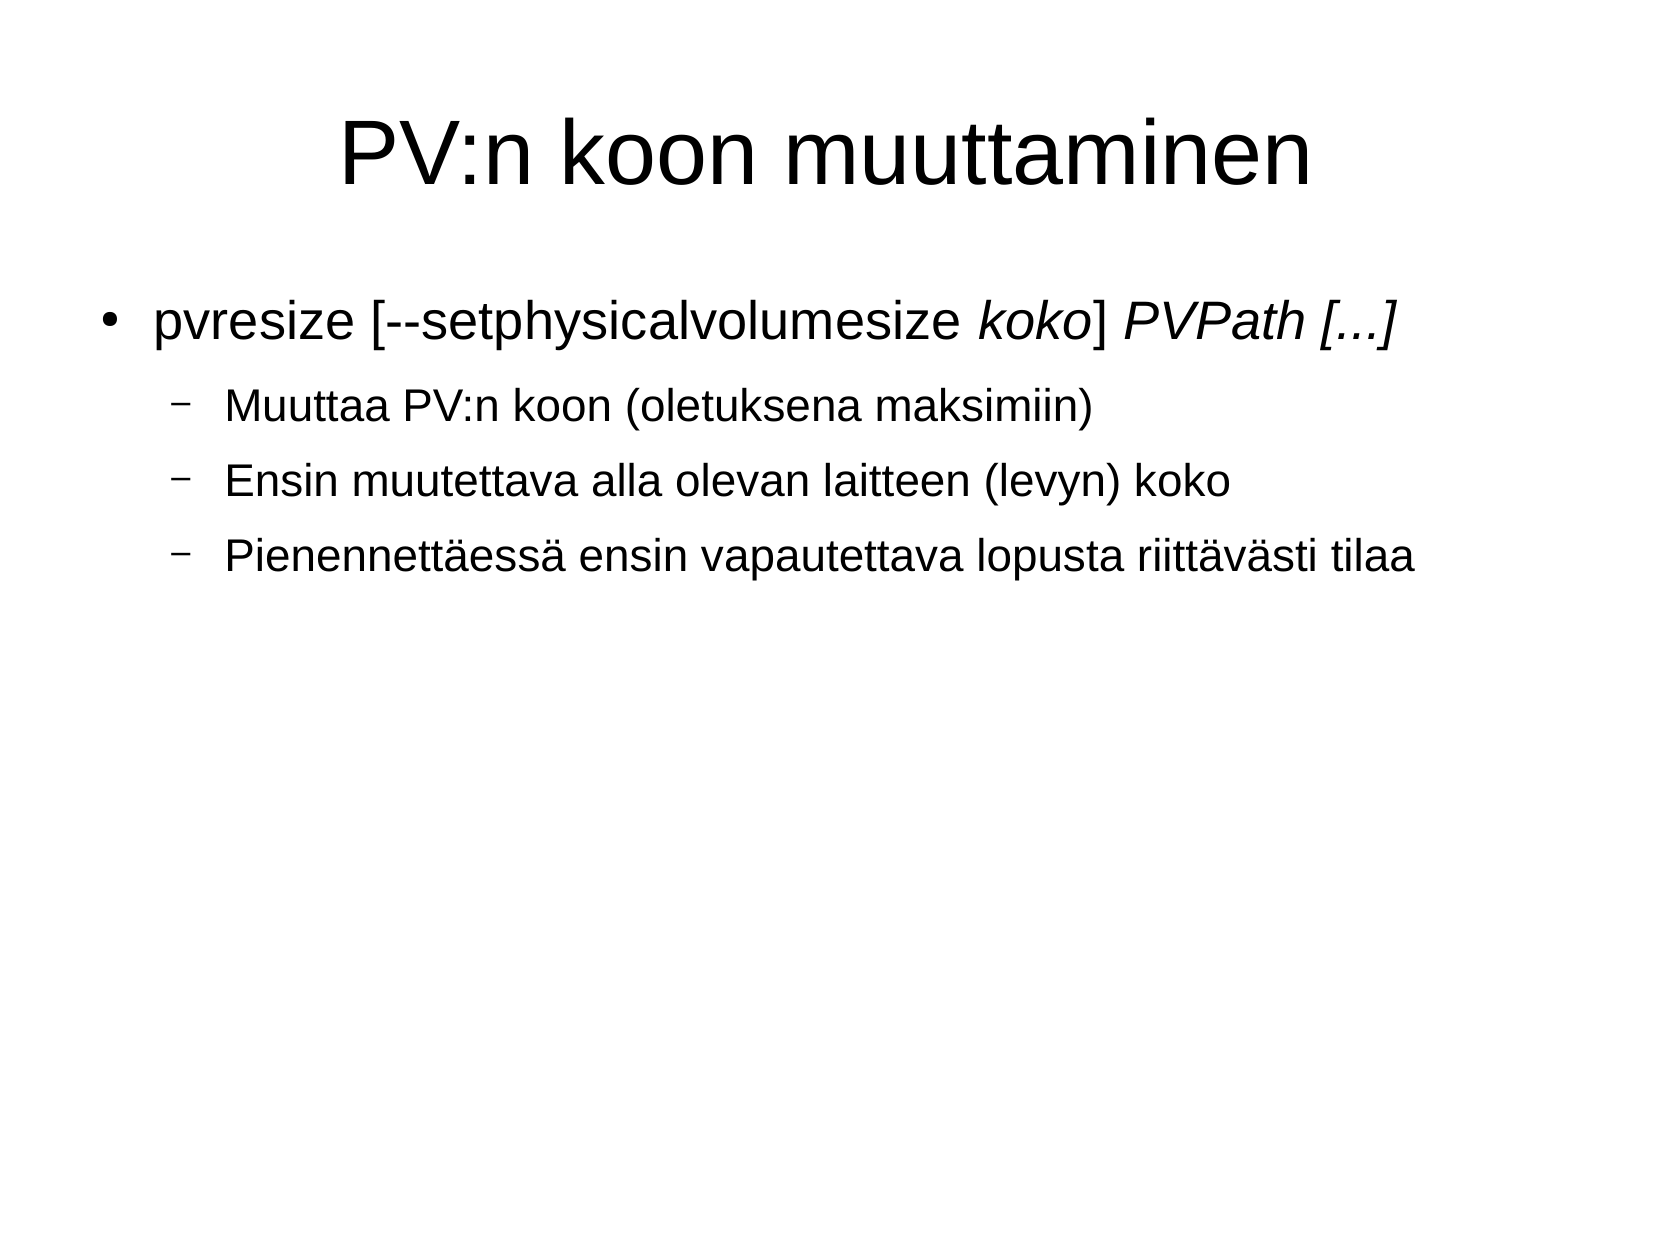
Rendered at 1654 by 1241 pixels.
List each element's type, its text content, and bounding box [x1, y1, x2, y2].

list pvresize [--setphysicalvolumesize koko] PVPath [...] Muuttaa PV:n koon (oletuksena maksimiin) Ensin muutettava alla olevan laitteen (levyn) koko Pienennettäessä ensin vapautettava lopusta riittävästi tilaa [82, 290, 1571, 1010]
title PV:n koon muuttaminen [82, 49, 1571, 257]
